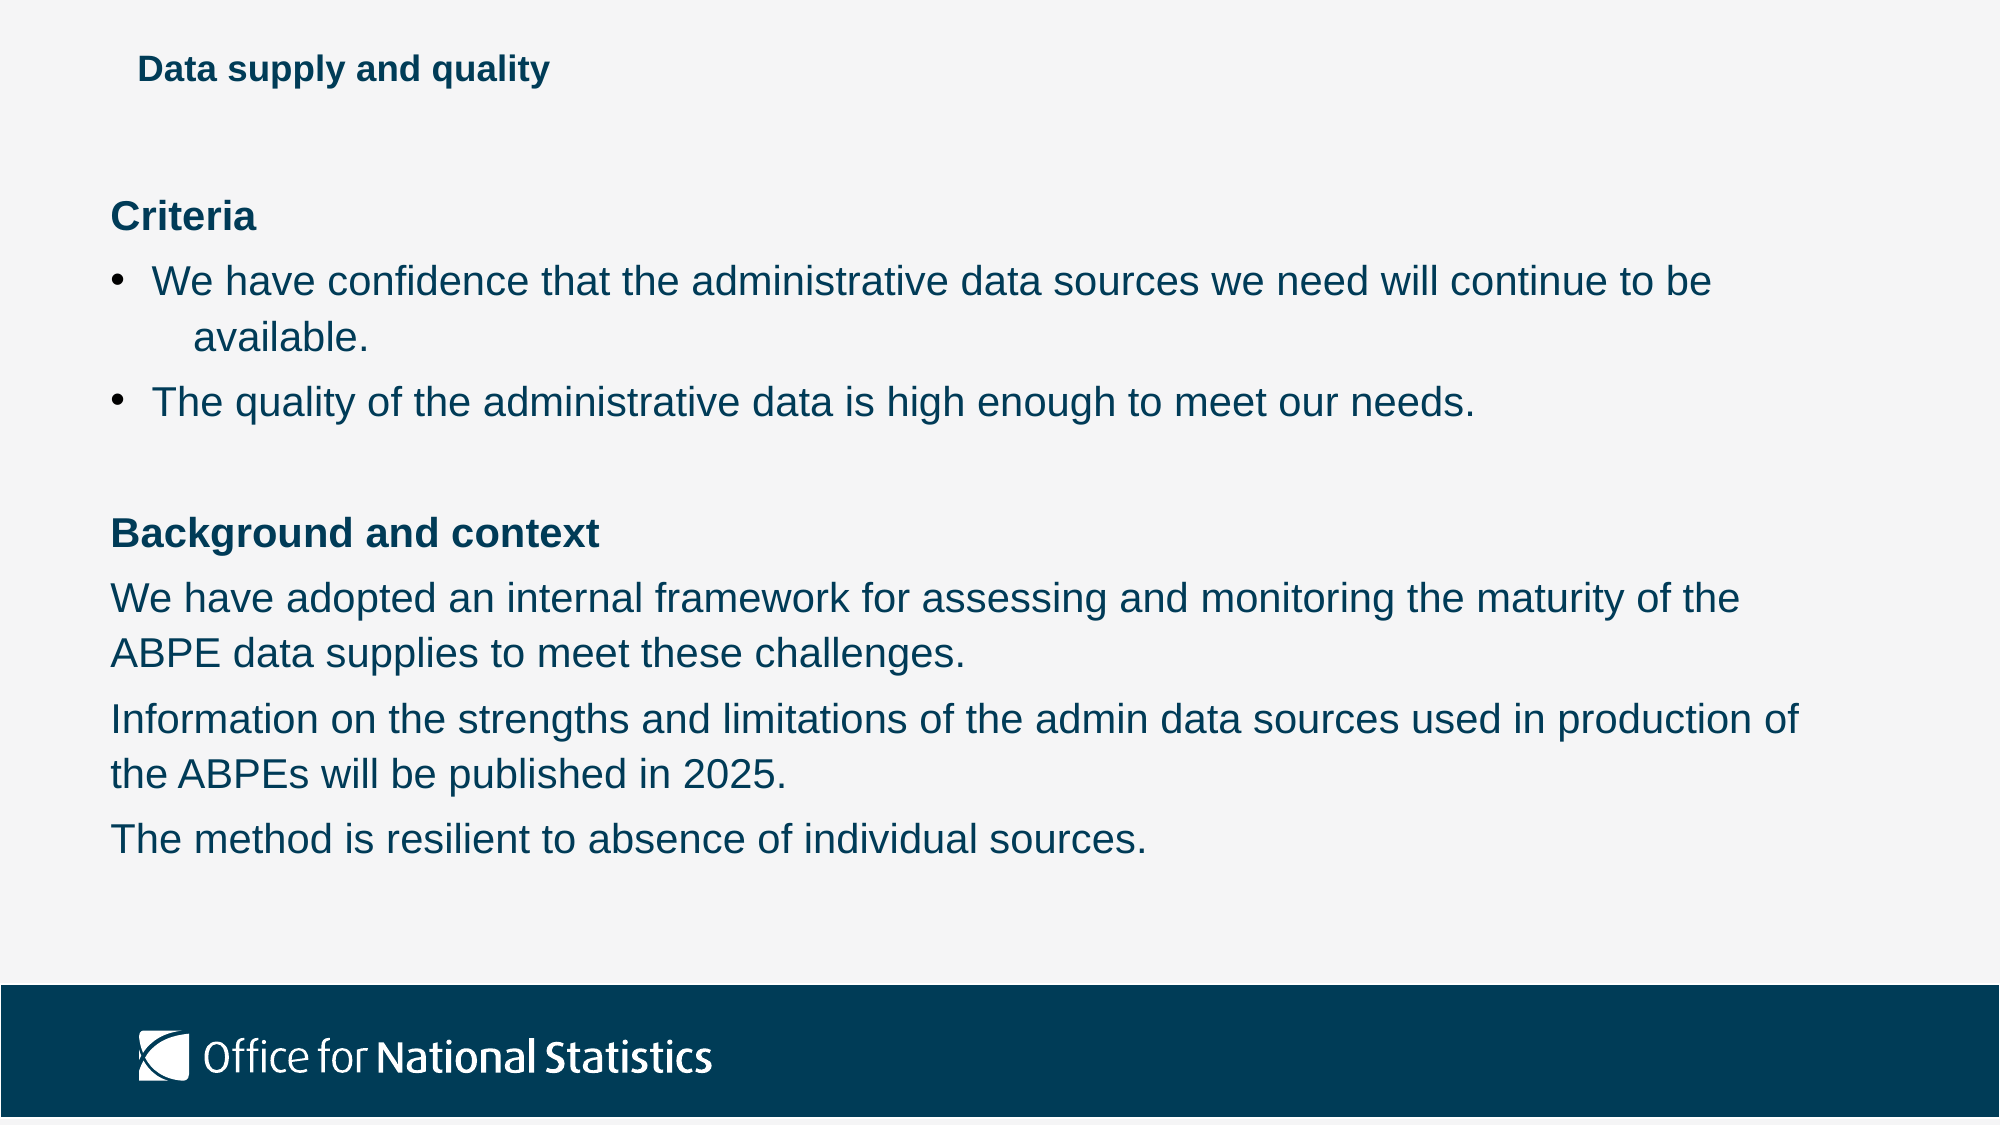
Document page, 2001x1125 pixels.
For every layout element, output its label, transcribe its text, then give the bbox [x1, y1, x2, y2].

list Criteria We have confidence that the administrative data sources we need will continue to be available. The quality of the administrative data is high enough to meet our needs. Background and context We have adopted an internal framework for assessing and monitoring the maturity of the ABPE data supplies to meet these challenges. Information on the strengths and limitations of the admin data sources used in production of the ABPEs will be published in 2025. The method is resilient to absence of individual sources. [110, 183, 1836, 931]
title Data supply and quality [137, 48, 1863, 135]
